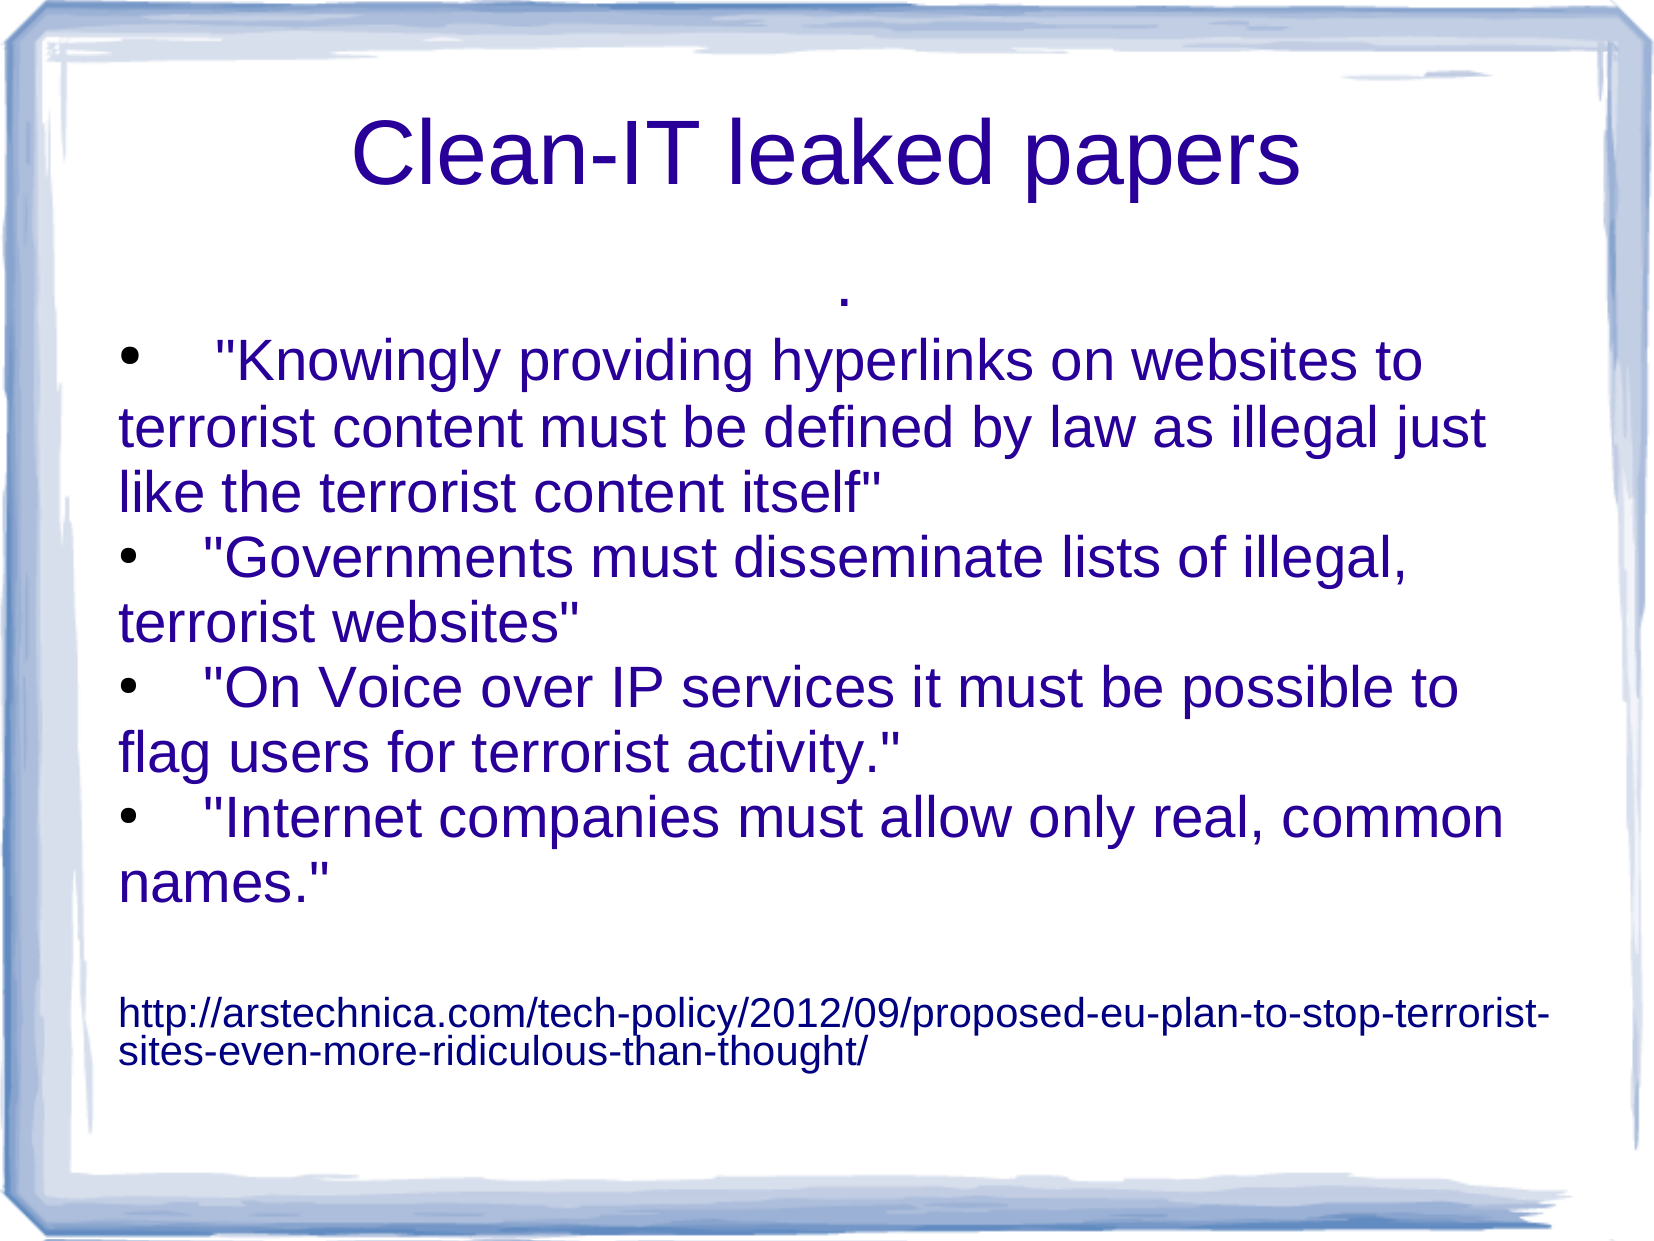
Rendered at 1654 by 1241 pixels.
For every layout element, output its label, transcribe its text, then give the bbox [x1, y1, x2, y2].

title Clean-IT leaked papers [82, 49, 1571, 257]
subtitle . "Knowingly providing hyperlinks on websites to terrorist content must be defined by law as illegal just like the terrorist content itself" "Governments must disseminate lists of illegal, terrorist websites" "On Voice over IP services it must be possible to flag users for terrorist activity." "Internet companies must allow only real, common names." http://arstechnica.com/tech-policy/2012/09/proposed-eu-plan-to-stop-terrorist-sites-even-more-ridiculous-than-thought/ [118, 246, 1571, 1083]
picture [0, 0, 1654, 1241]
